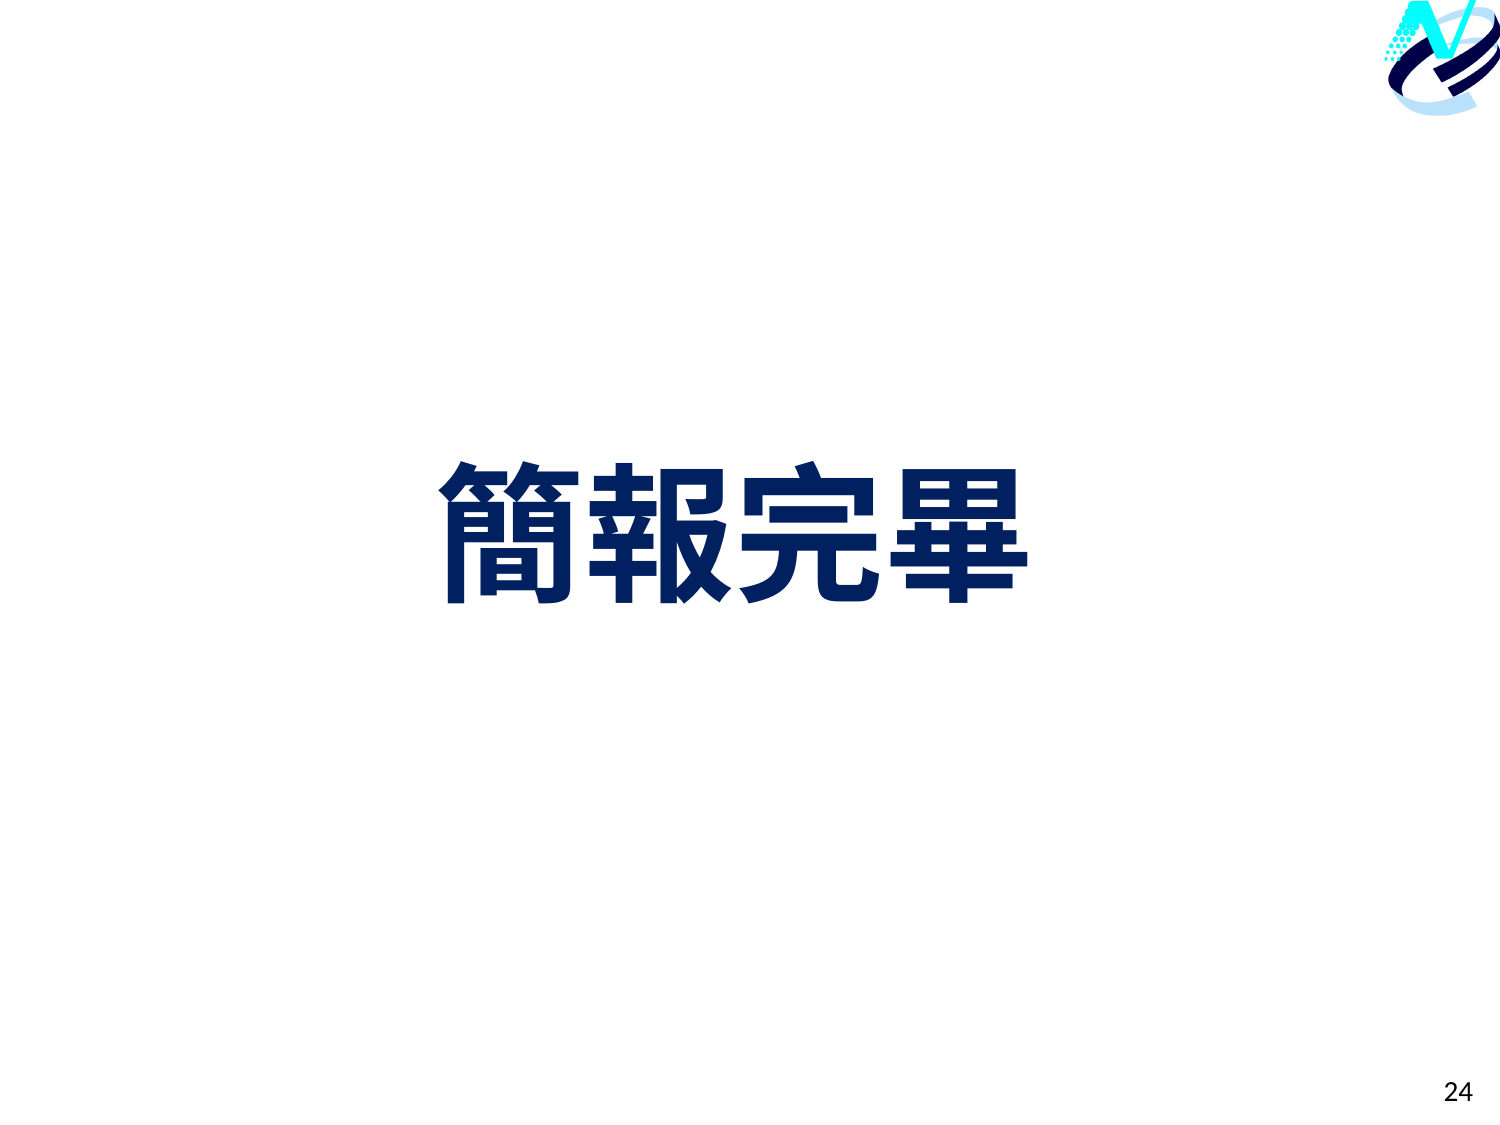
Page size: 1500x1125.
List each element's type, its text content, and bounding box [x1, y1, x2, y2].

text_box 簡報完畢 [339, 433, 1130, 631]
